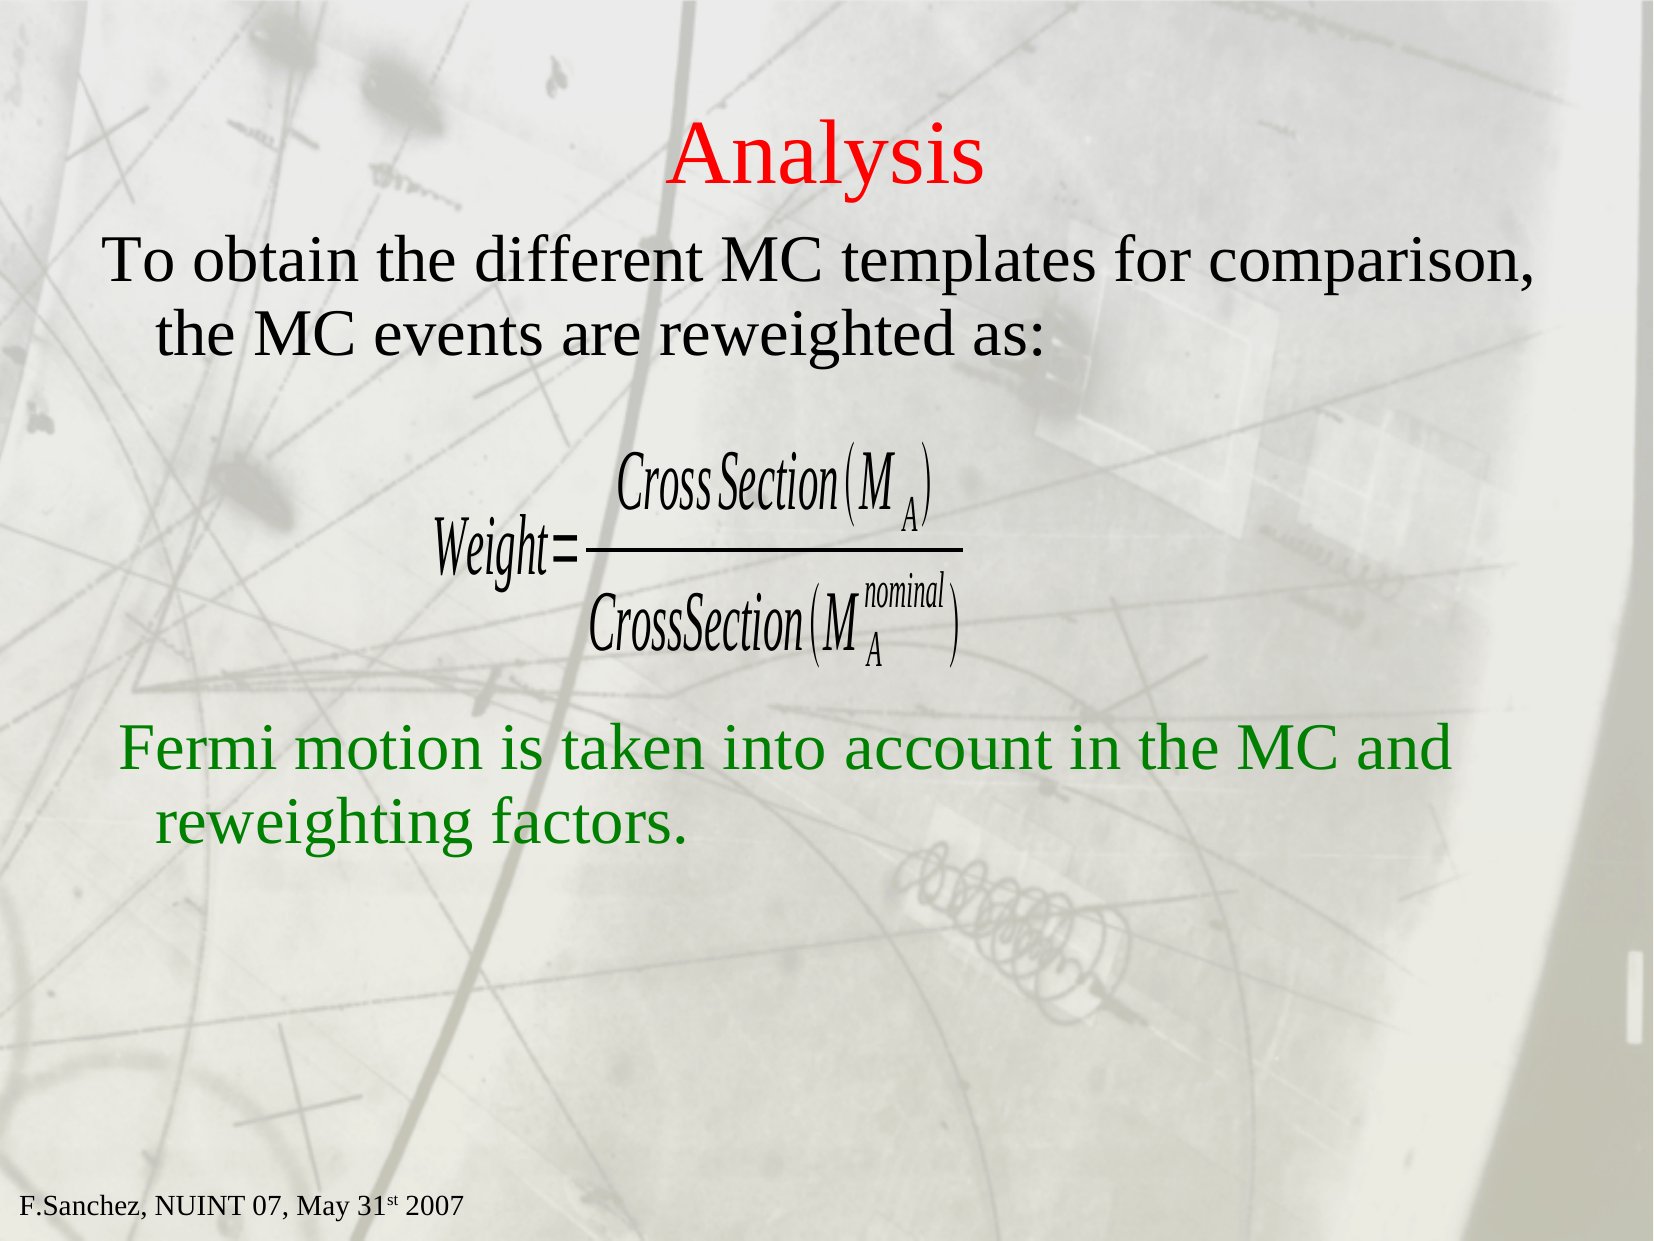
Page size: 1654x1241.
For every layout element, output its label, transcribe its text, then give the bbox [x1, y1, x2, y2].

picture [0, 0, 1654, 1241]
title Analysis [82, 49, 1571, 257]
list To obtain the different MC templates for comparison, the MC events are reweighted as: Fermi motion is taken into account in the MC and reweighting factors. [84, 221, 1572, 1041]
